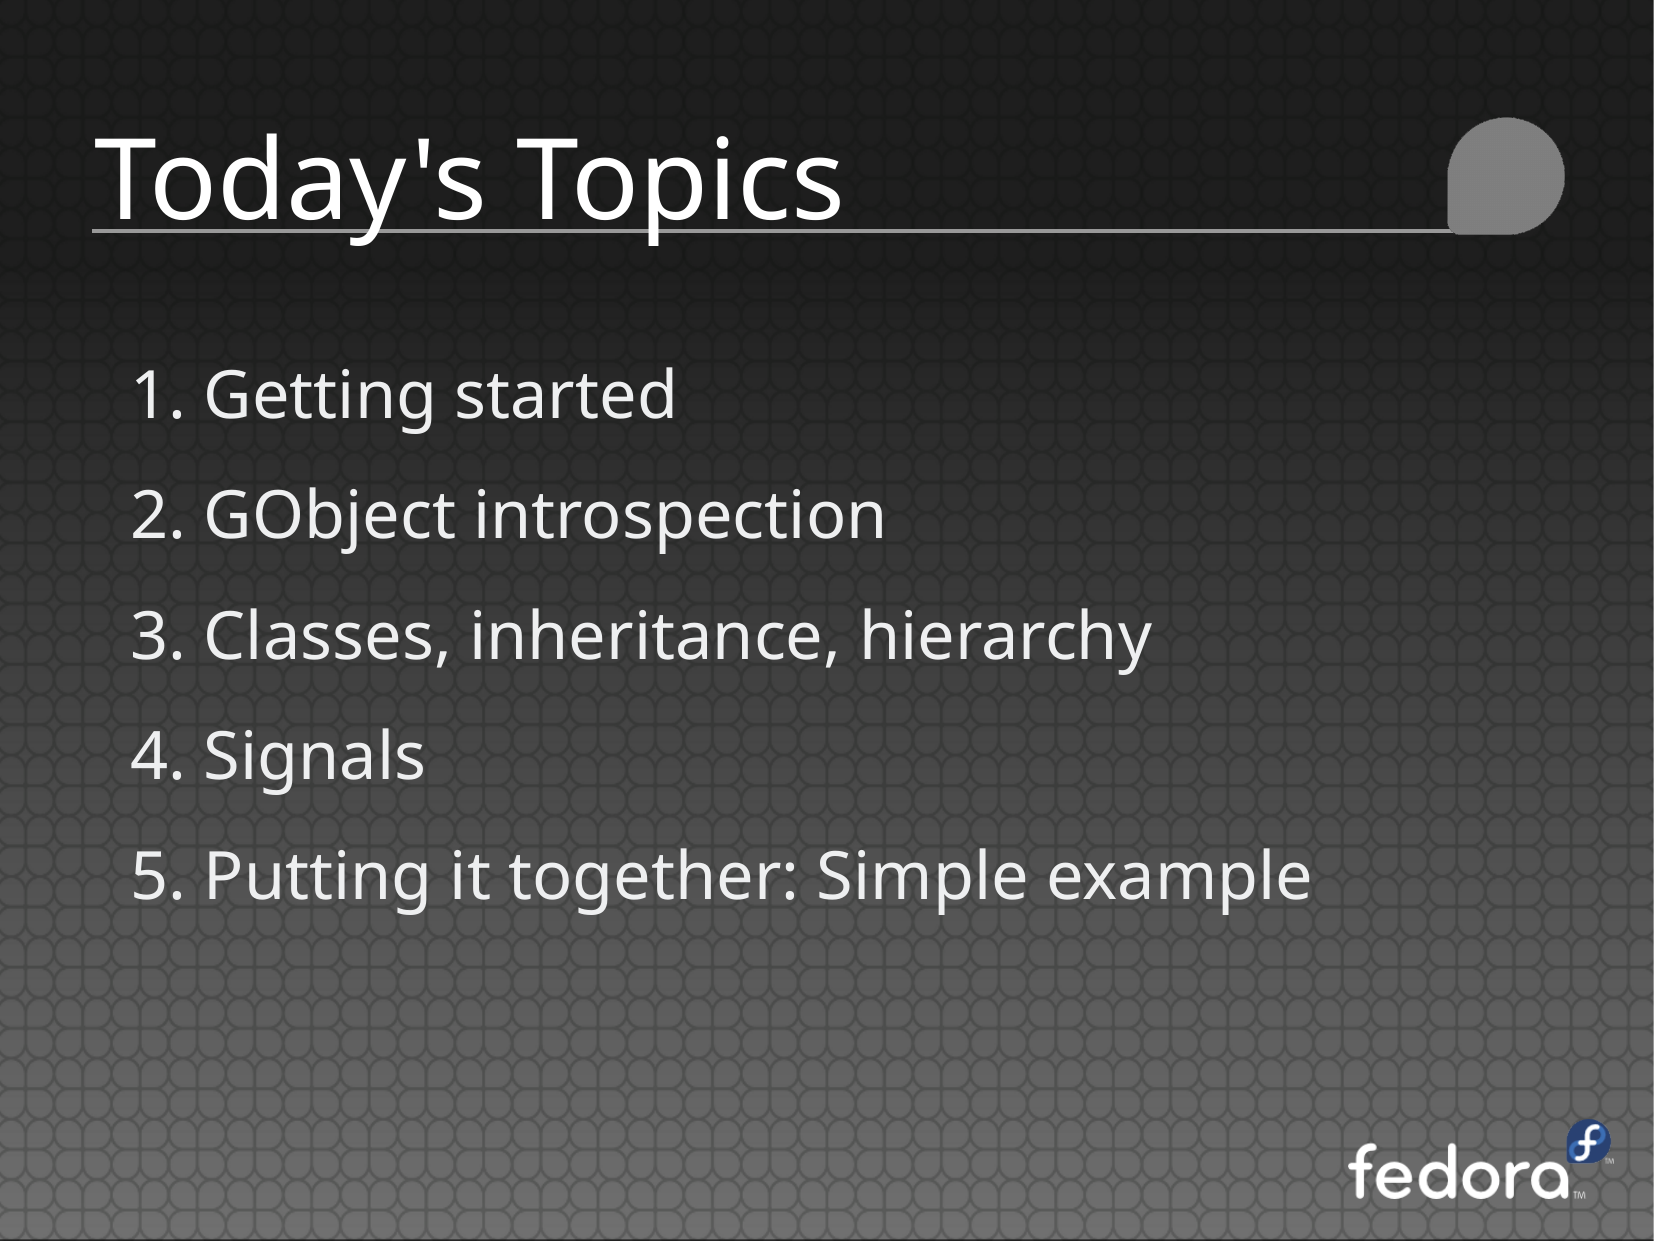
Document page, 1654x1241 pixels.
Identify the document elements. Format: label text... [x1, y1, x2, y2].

title Today's Topics [94, 100, 1426, 251]
list Getting started GObject introspection Classes, inheritance, hierarchy Signals Putting it together: Simple example [112, 227, 1501, 1163]
picture [0, 0, 1654, 1241]
